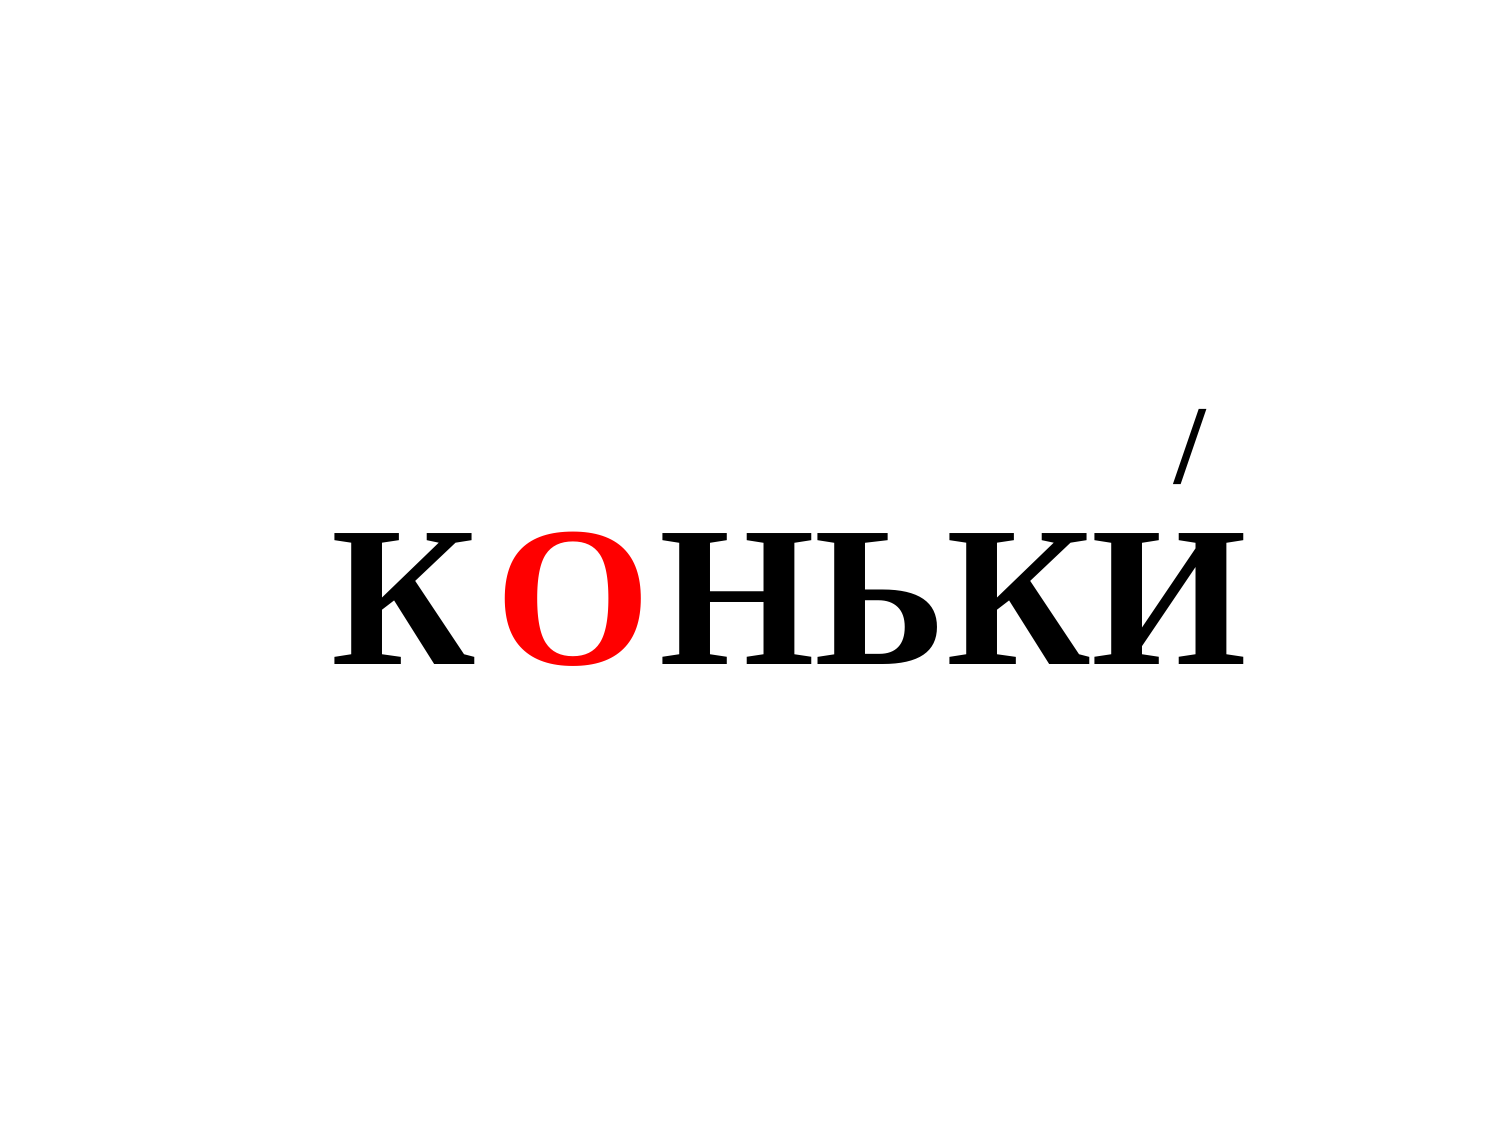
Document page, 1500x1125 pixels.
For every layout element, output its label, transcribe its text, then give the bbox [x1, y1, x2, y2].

text_box К [316, 456, 480, 712]
text_box / [1160, 363, 1278, 514]
text_box О [480, 456, 644, 712]
text_box НЬКИ [644, 456, 1278, 712]
